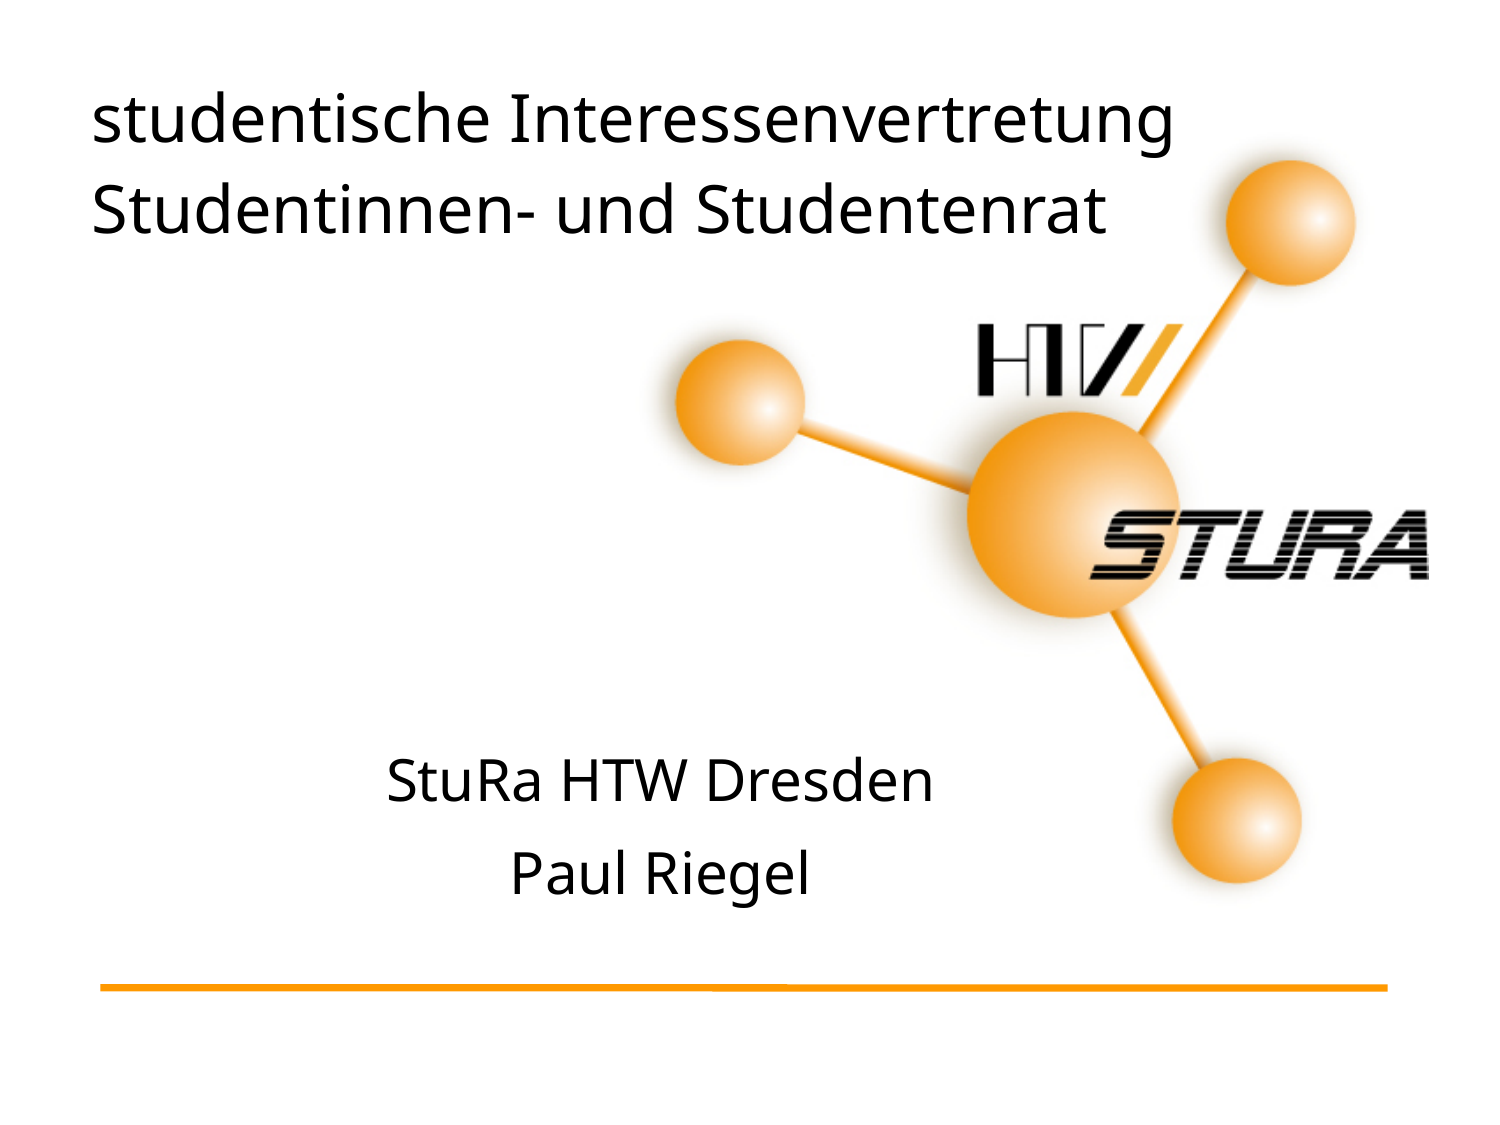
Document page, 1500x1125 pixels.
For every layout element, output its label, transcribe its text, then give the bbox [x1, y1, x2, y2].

subtitle StuRa HTW Dresden Paul Riegel [135, 707, 1186, 944]
title studentische Interessenvertretung Studentinnen- und Studentenrat [76, 29, 1282, 296]
picture [631, 125, 1429, 914]
